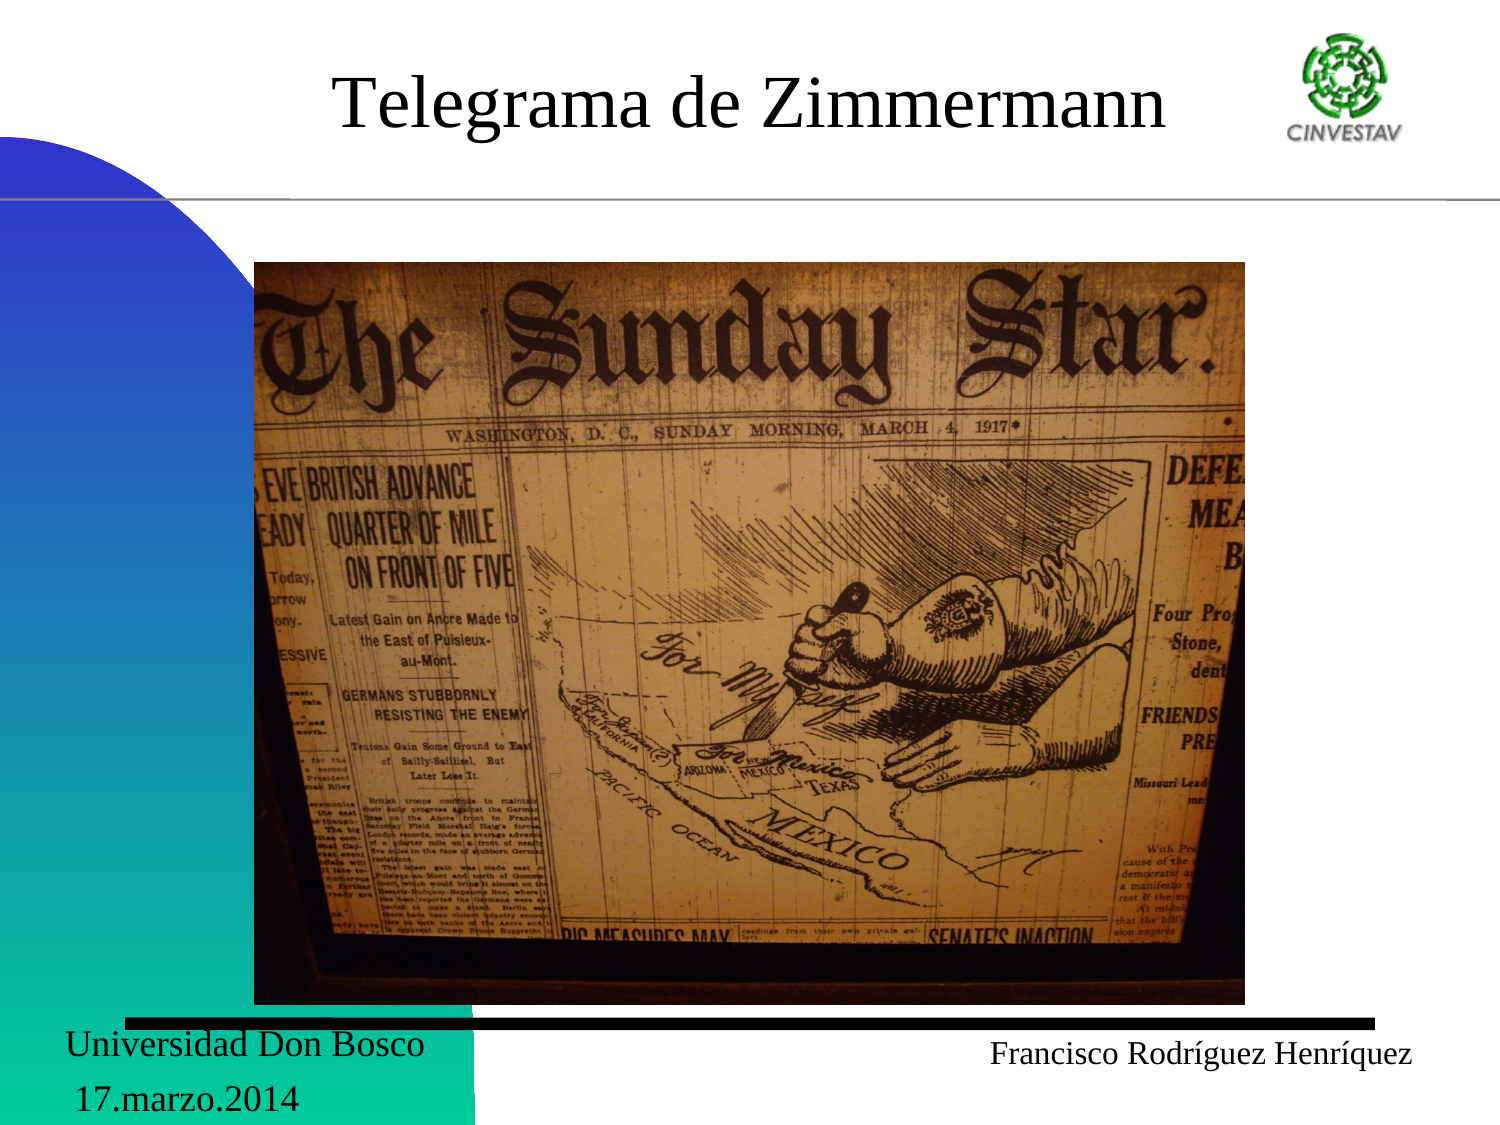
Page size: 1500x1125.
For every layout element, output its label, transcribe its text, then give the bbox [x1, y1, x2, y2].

text_box Telegrama de Zimmermann [75, 45, 1426, 233]
picture [254, 262, 1245, 1005]
